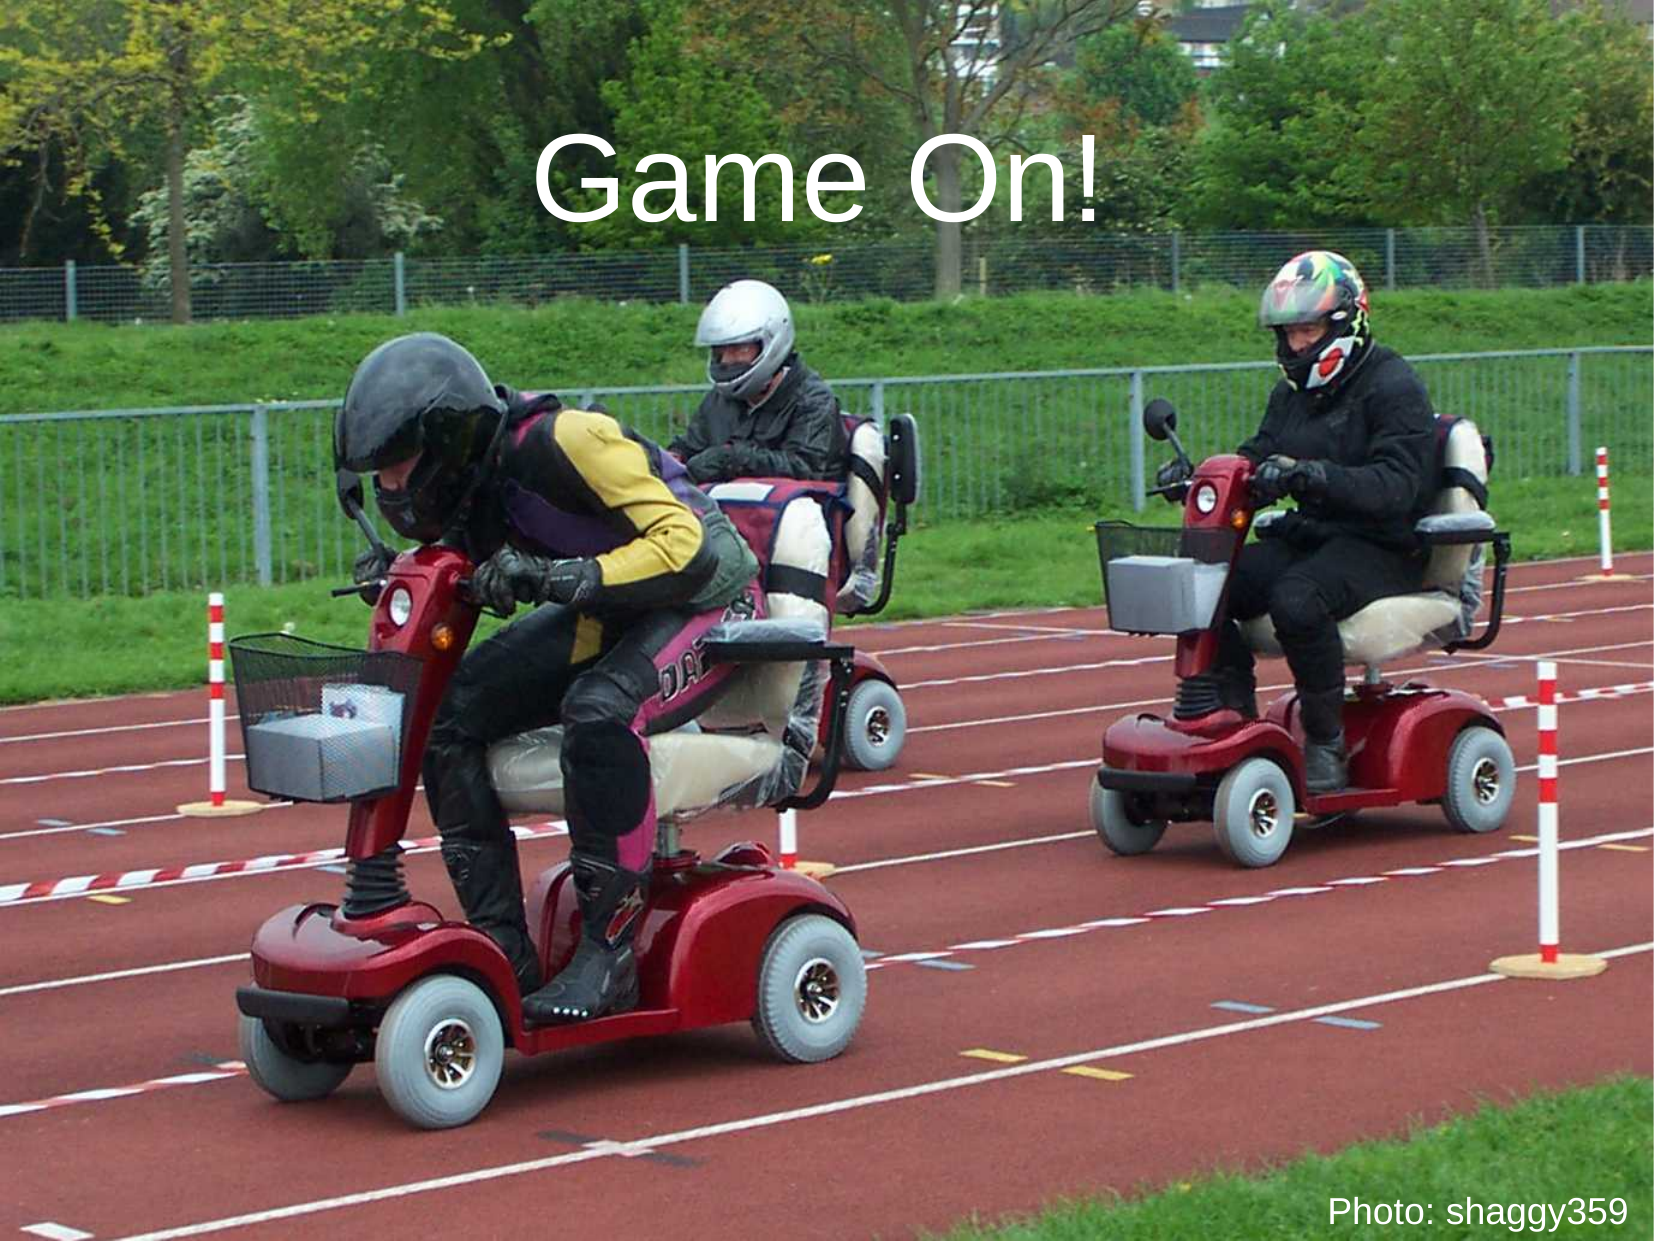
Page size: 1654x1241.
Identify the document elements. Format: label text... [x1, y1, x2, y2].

picture [0, 0, 1654, 1241]
title Game On! [75, 75, 1564, 283]
text_box Photo: shaggy359 [1312, 1183, 1645, 1241]
